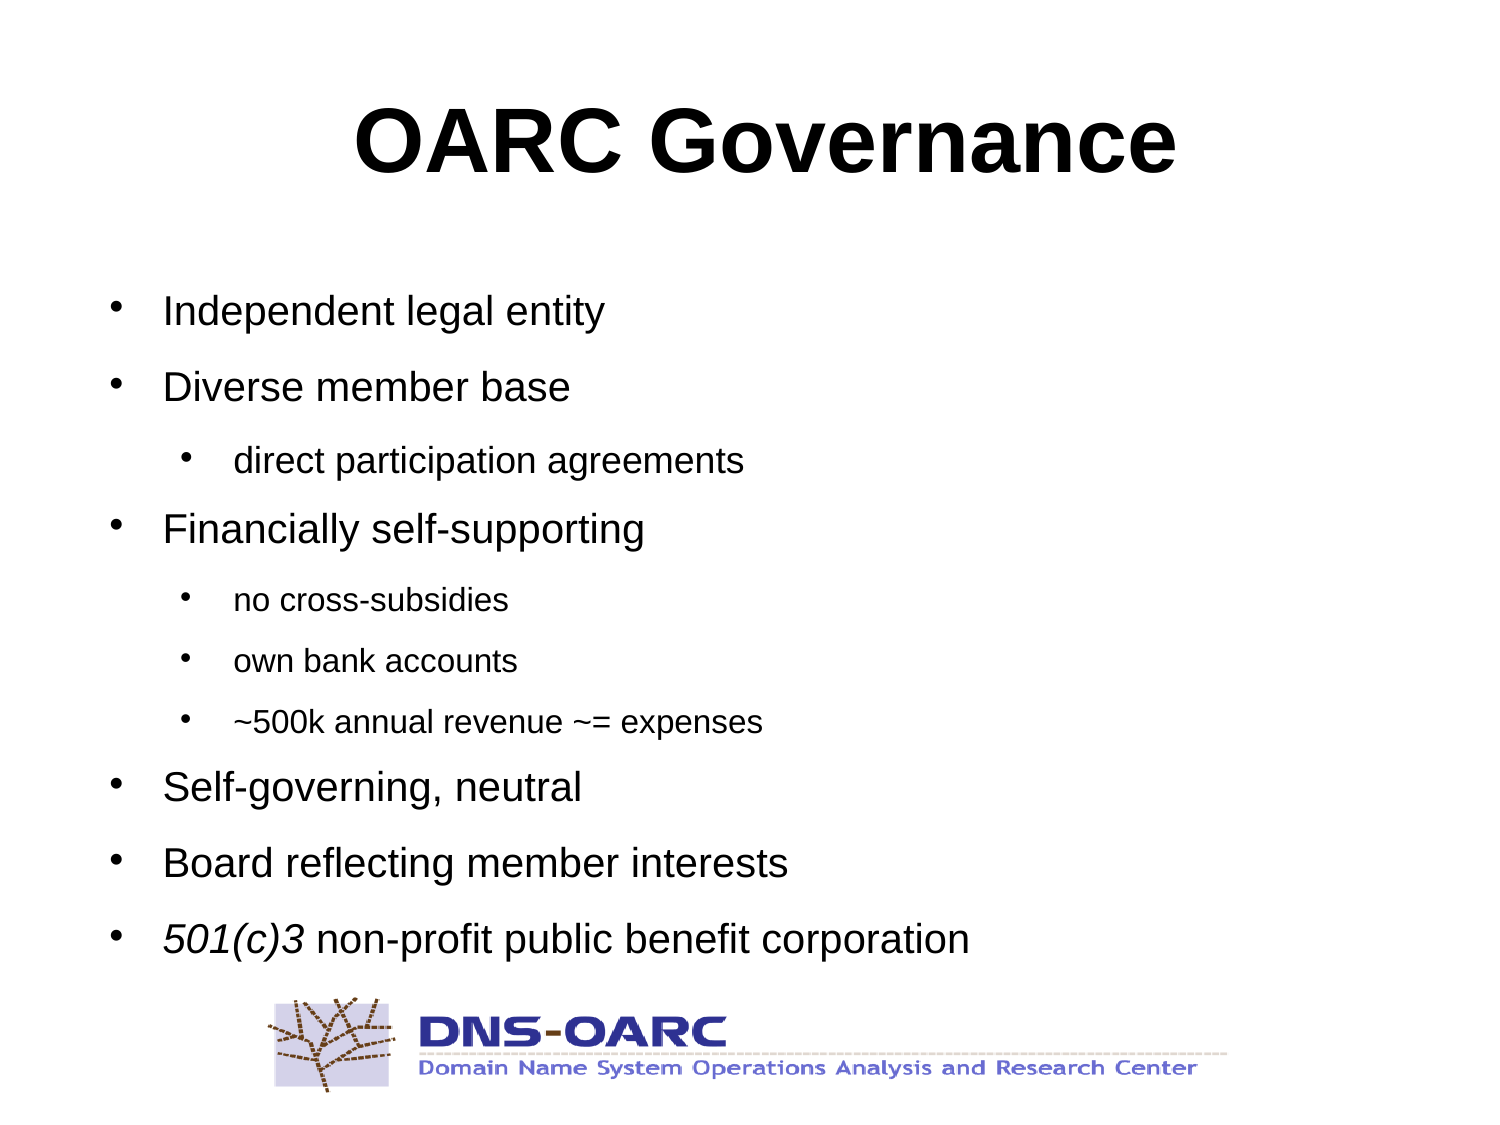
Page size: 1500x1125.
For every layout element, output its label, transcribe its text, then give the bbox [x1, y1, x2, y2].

picture [214, 1051, 1259, 1099]
title OARC Governance [75, 36, 1426, 242]
list Independent legal entity Diverse member base direct participation agreements Financially self-supporting no cross-subsidies own bank accounts ~500k annual revenue ~= expenses Self-governing, neutral Board reflecting member interests 501(c)3 non-profit public benefit corporation [91, 283, 1406, 1051]
